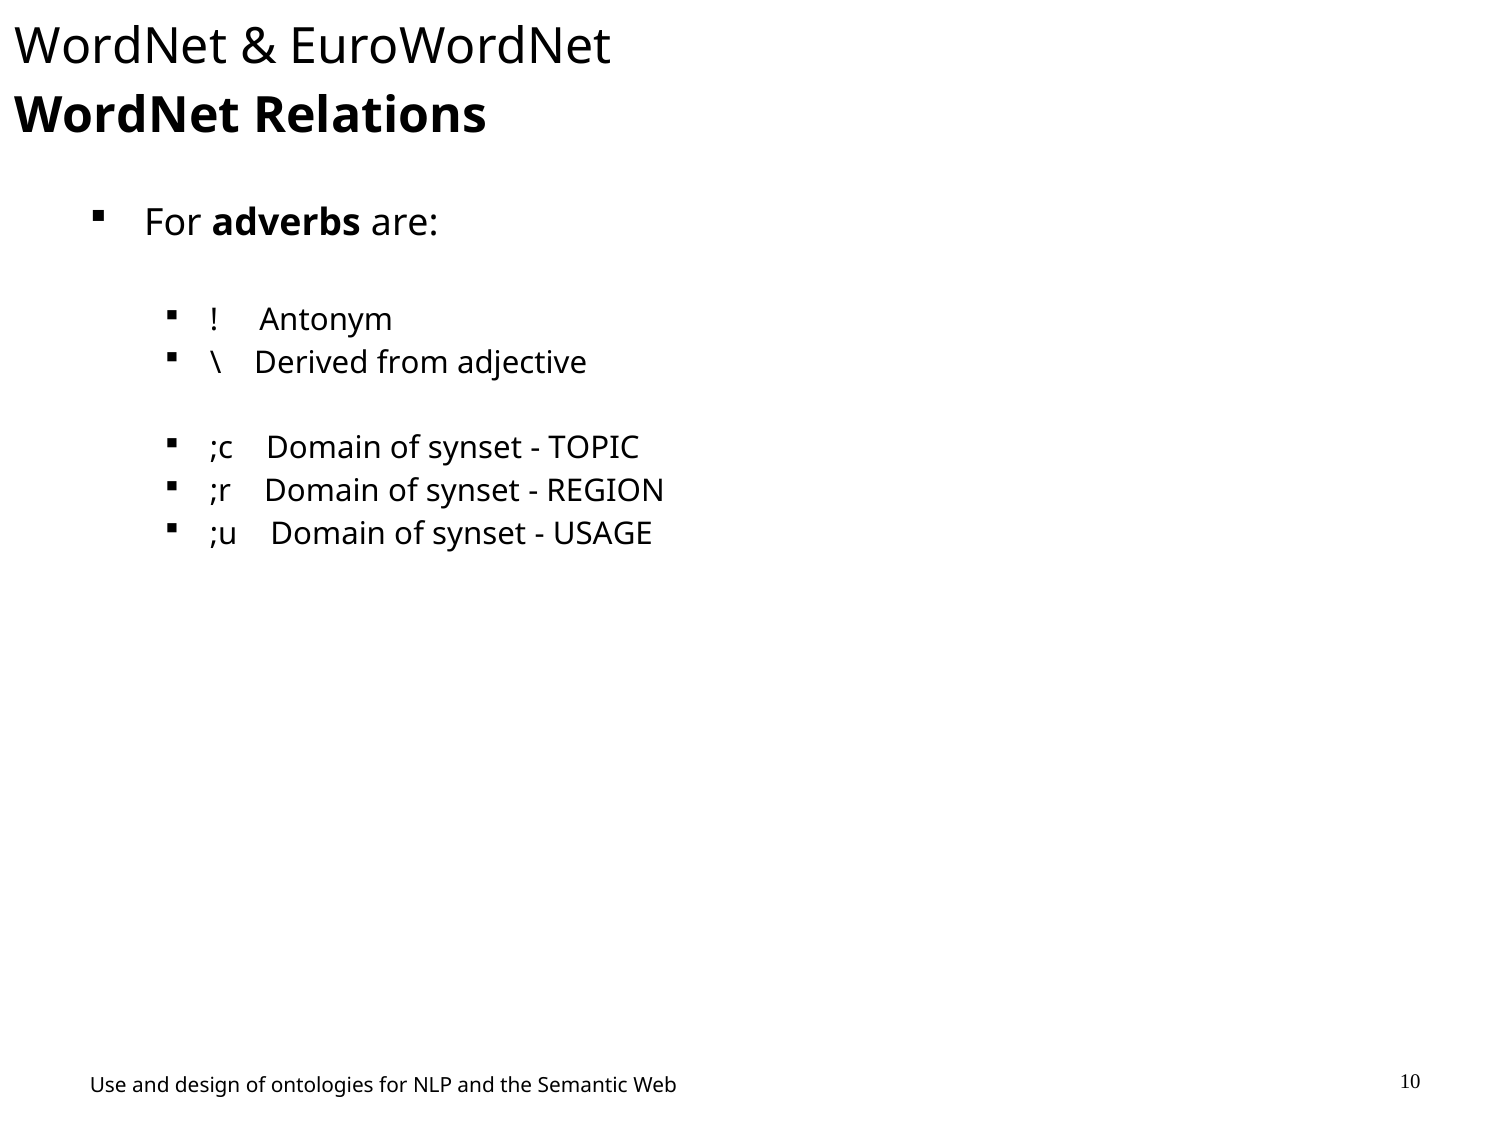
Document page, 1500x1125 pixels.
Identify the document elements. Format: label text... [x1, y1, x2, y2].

title WordNet & EuroWordNet WordNet Relations [0, 0, 1500, 157]
list For adverbs are: ! Antonym \ Derived from adjective ;c Domain of synset - TOPIC ;r Domain of synset - REGION ;u Domain of synset - USAGE [75, 187, 1438, 1001]
